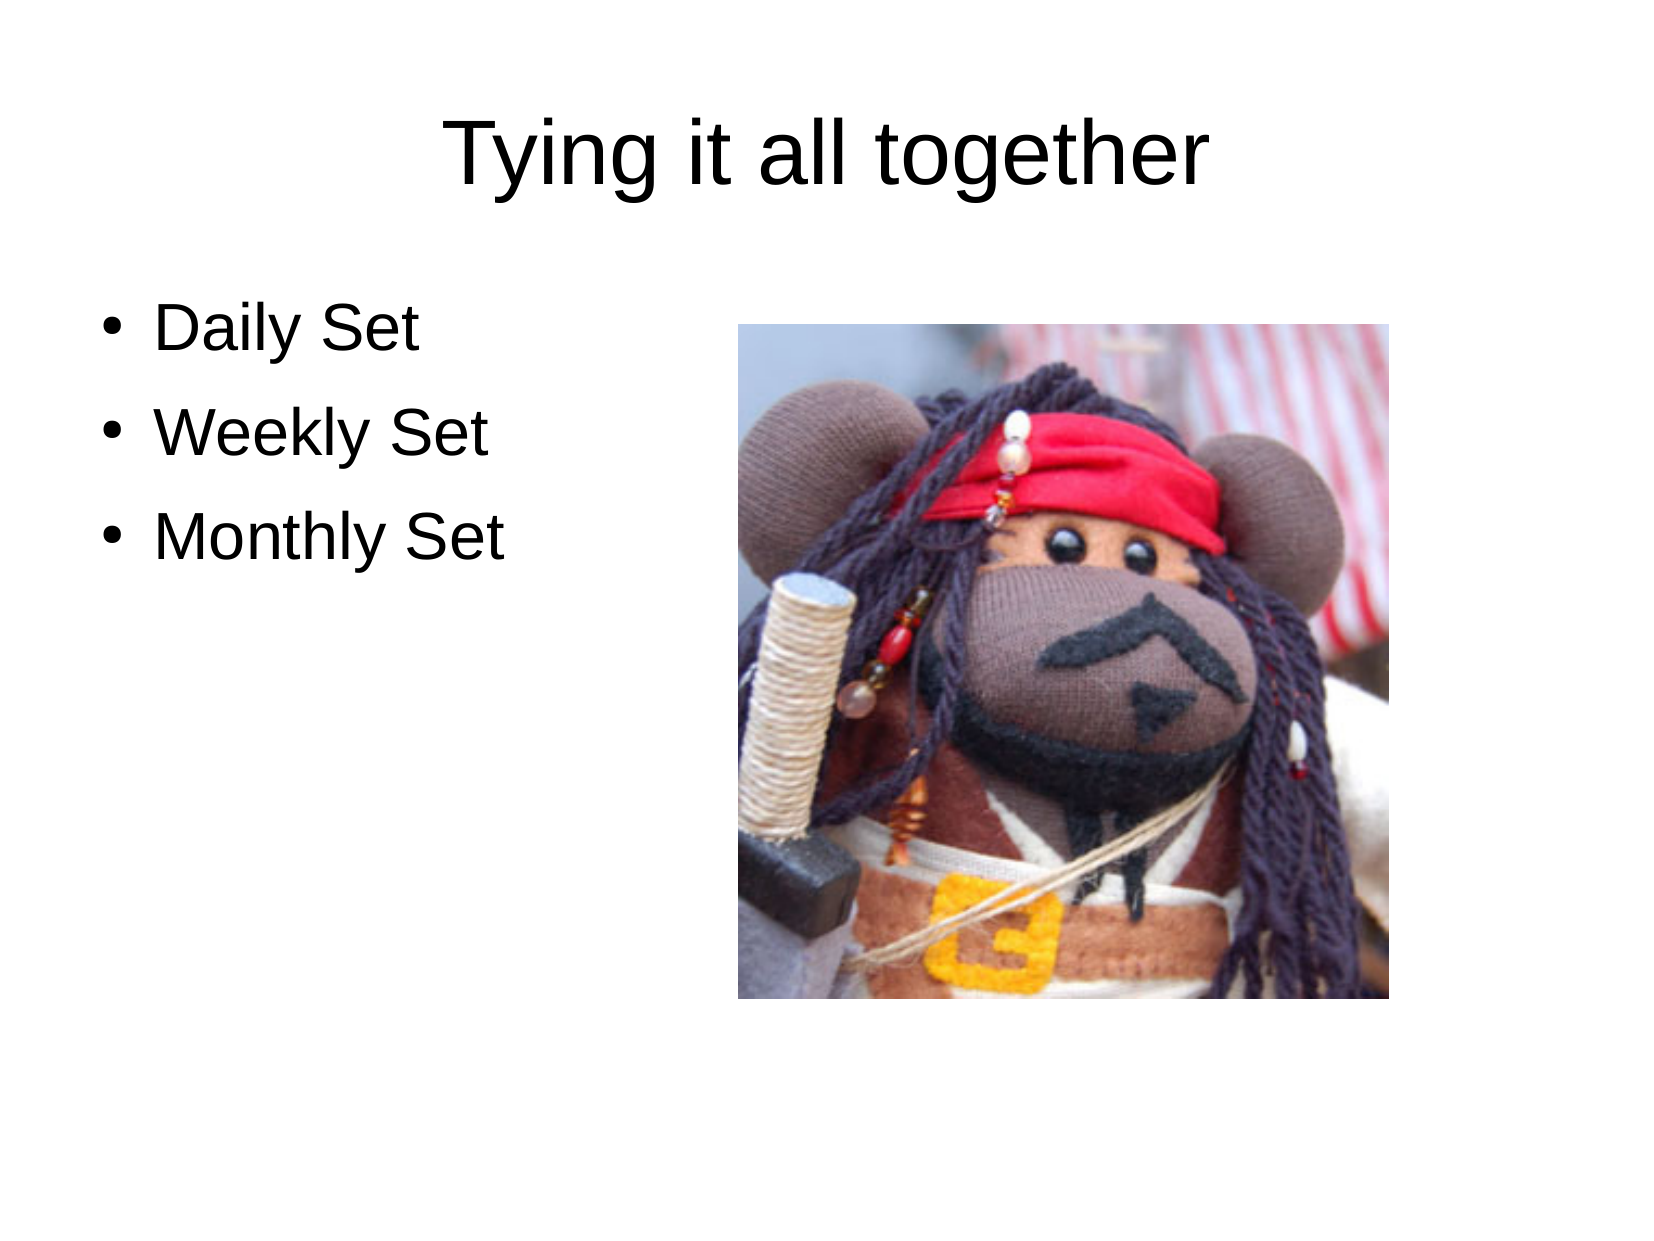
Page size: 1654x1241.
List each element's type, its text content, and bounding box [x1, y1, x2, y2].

picture [738, 324, 1389, 999]
title Tying it all together [82, 49, 1571, 257]
list Daily Set Weekly Set Monthly Set [82, 290, 1571, 1094]
